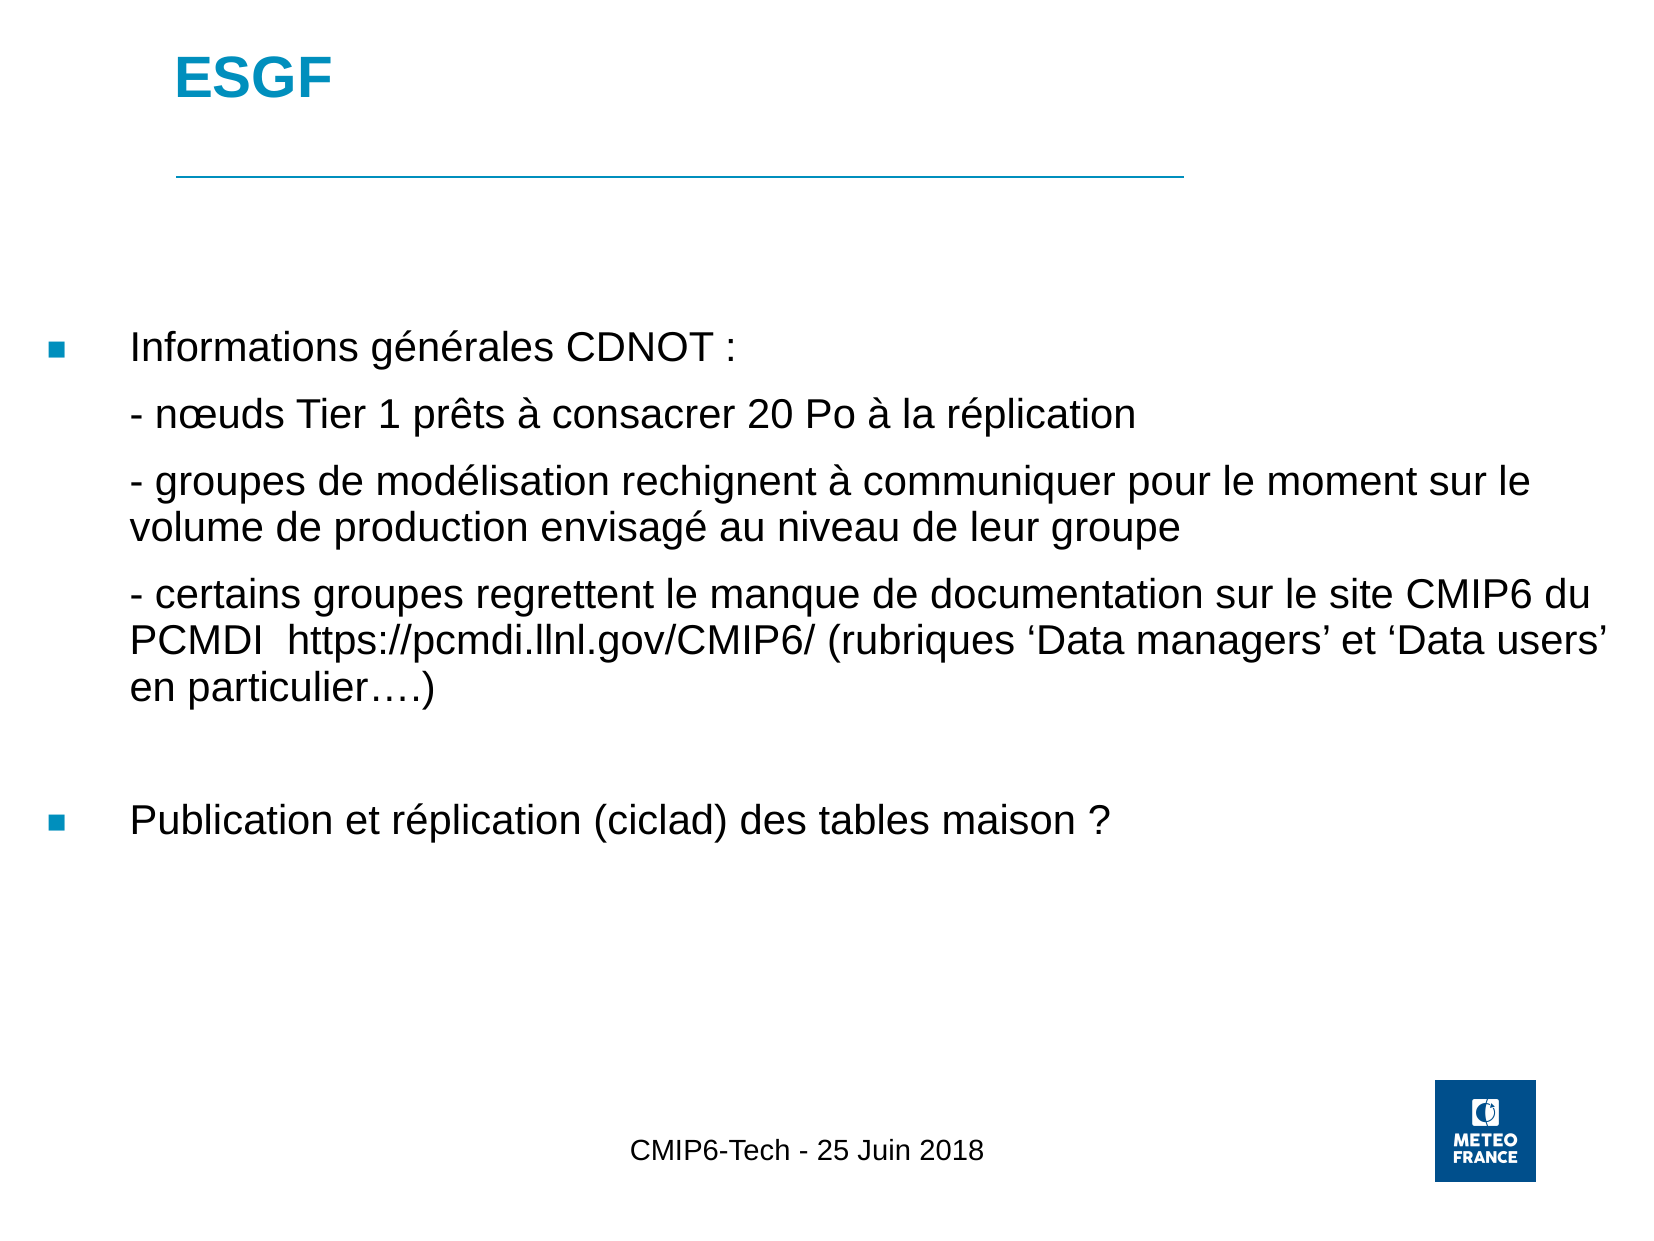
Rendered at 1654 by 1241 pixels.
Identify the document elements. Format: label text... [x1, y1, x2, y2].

picture [1435, 1159, 1536, 1182]
title ESGF [174, 0, 1654, 156]
list Informations générales CDNOT : - nœuds Tier 1 prêts à consacrer 20 Po à la réplication - groupes de modélisation rechignent à communiquer pour le moment sur le volume de production envisagé au niveau de leur groupe - certains groupes regrettent le manque de documentation sur le site CMIP6 du PCMDI https://pcmdi.llnl.gov/CMIP6/ (rubriques ‘Data managers’ et ‘Data users’ en particulier….) Publication et réplication (ciclad) des tables maison ? [29, 257, 1614, 1159]
